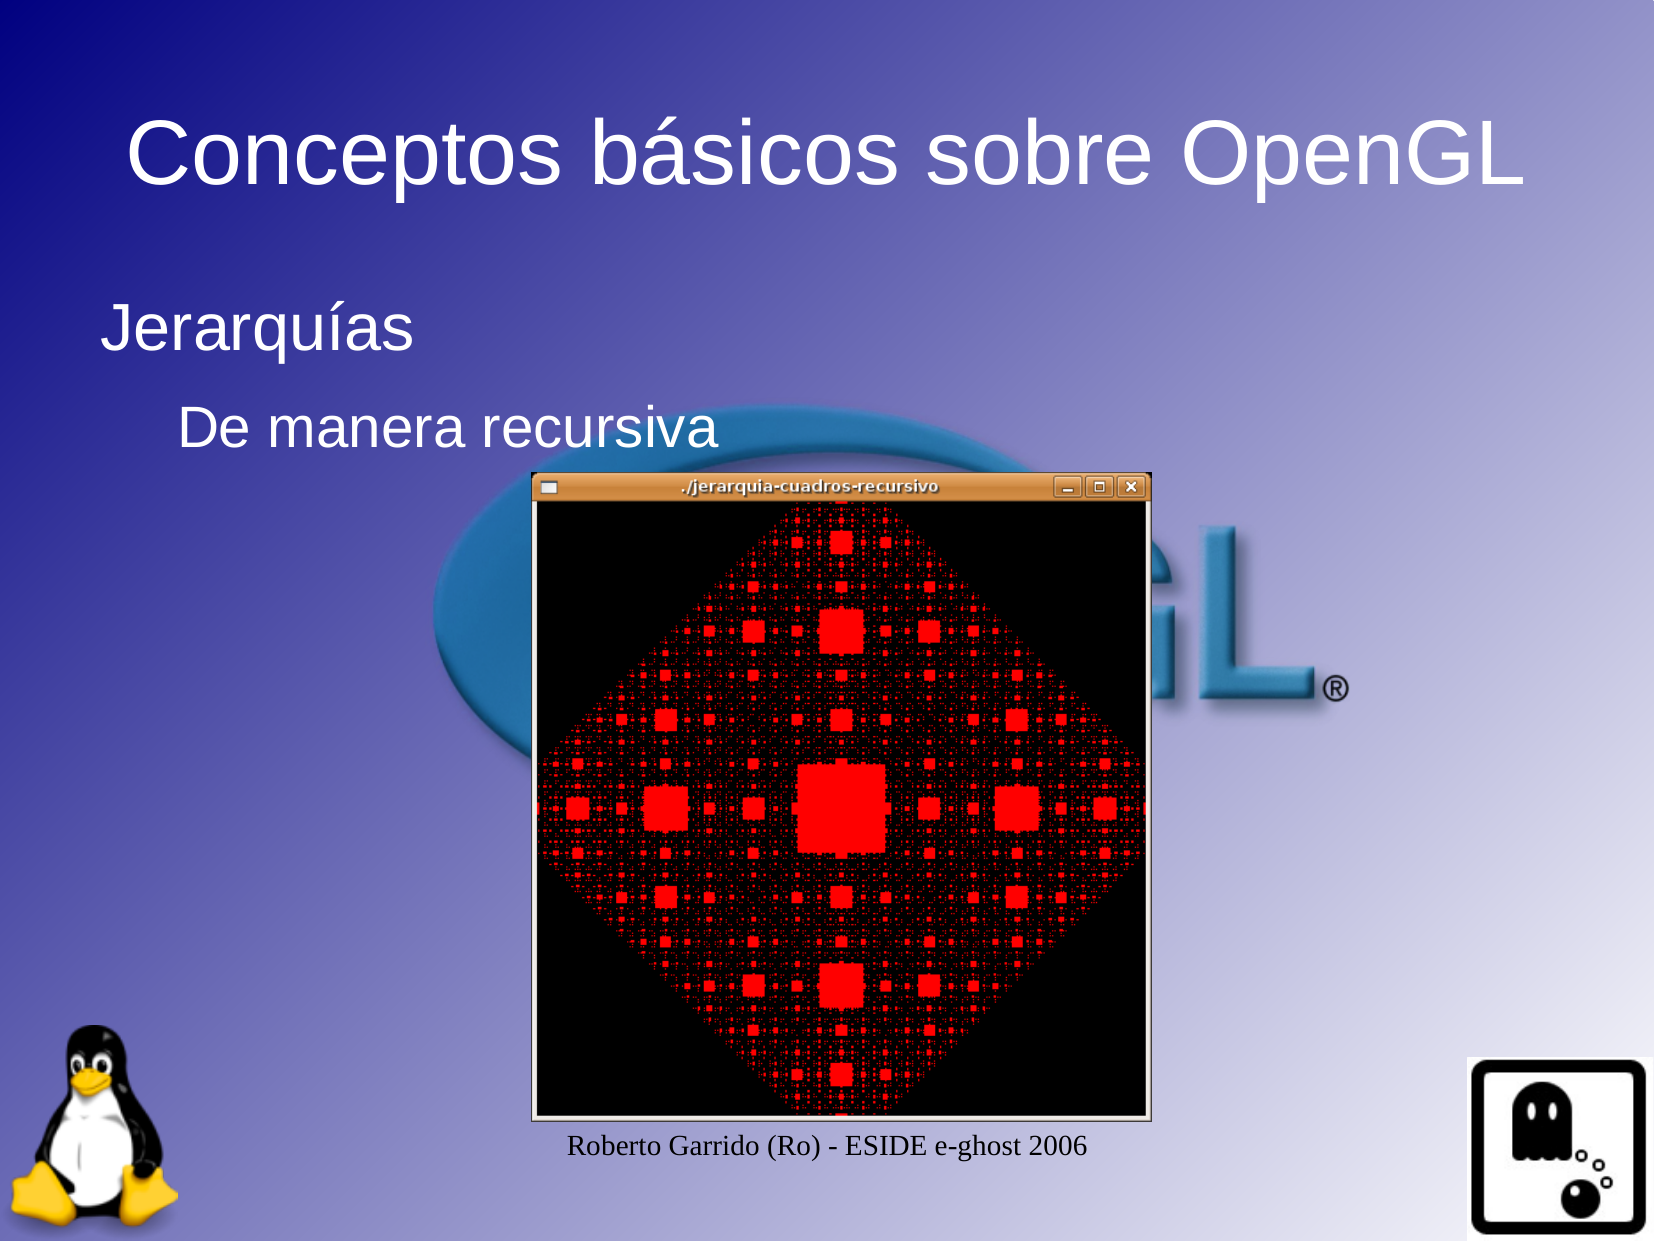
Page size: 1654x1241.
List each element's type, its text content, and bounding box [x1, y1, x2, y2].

title Conceptos básicos sobre OpenGL [82, 49, 1571, 257]
list Jerarquías De manera recursiva [82, 290, 1571, 1109]
picture [531, 472, 1152, 1123]
picture [1467, 1057, 1654, 1241]
picture [0, 1025, 178, 1241]
